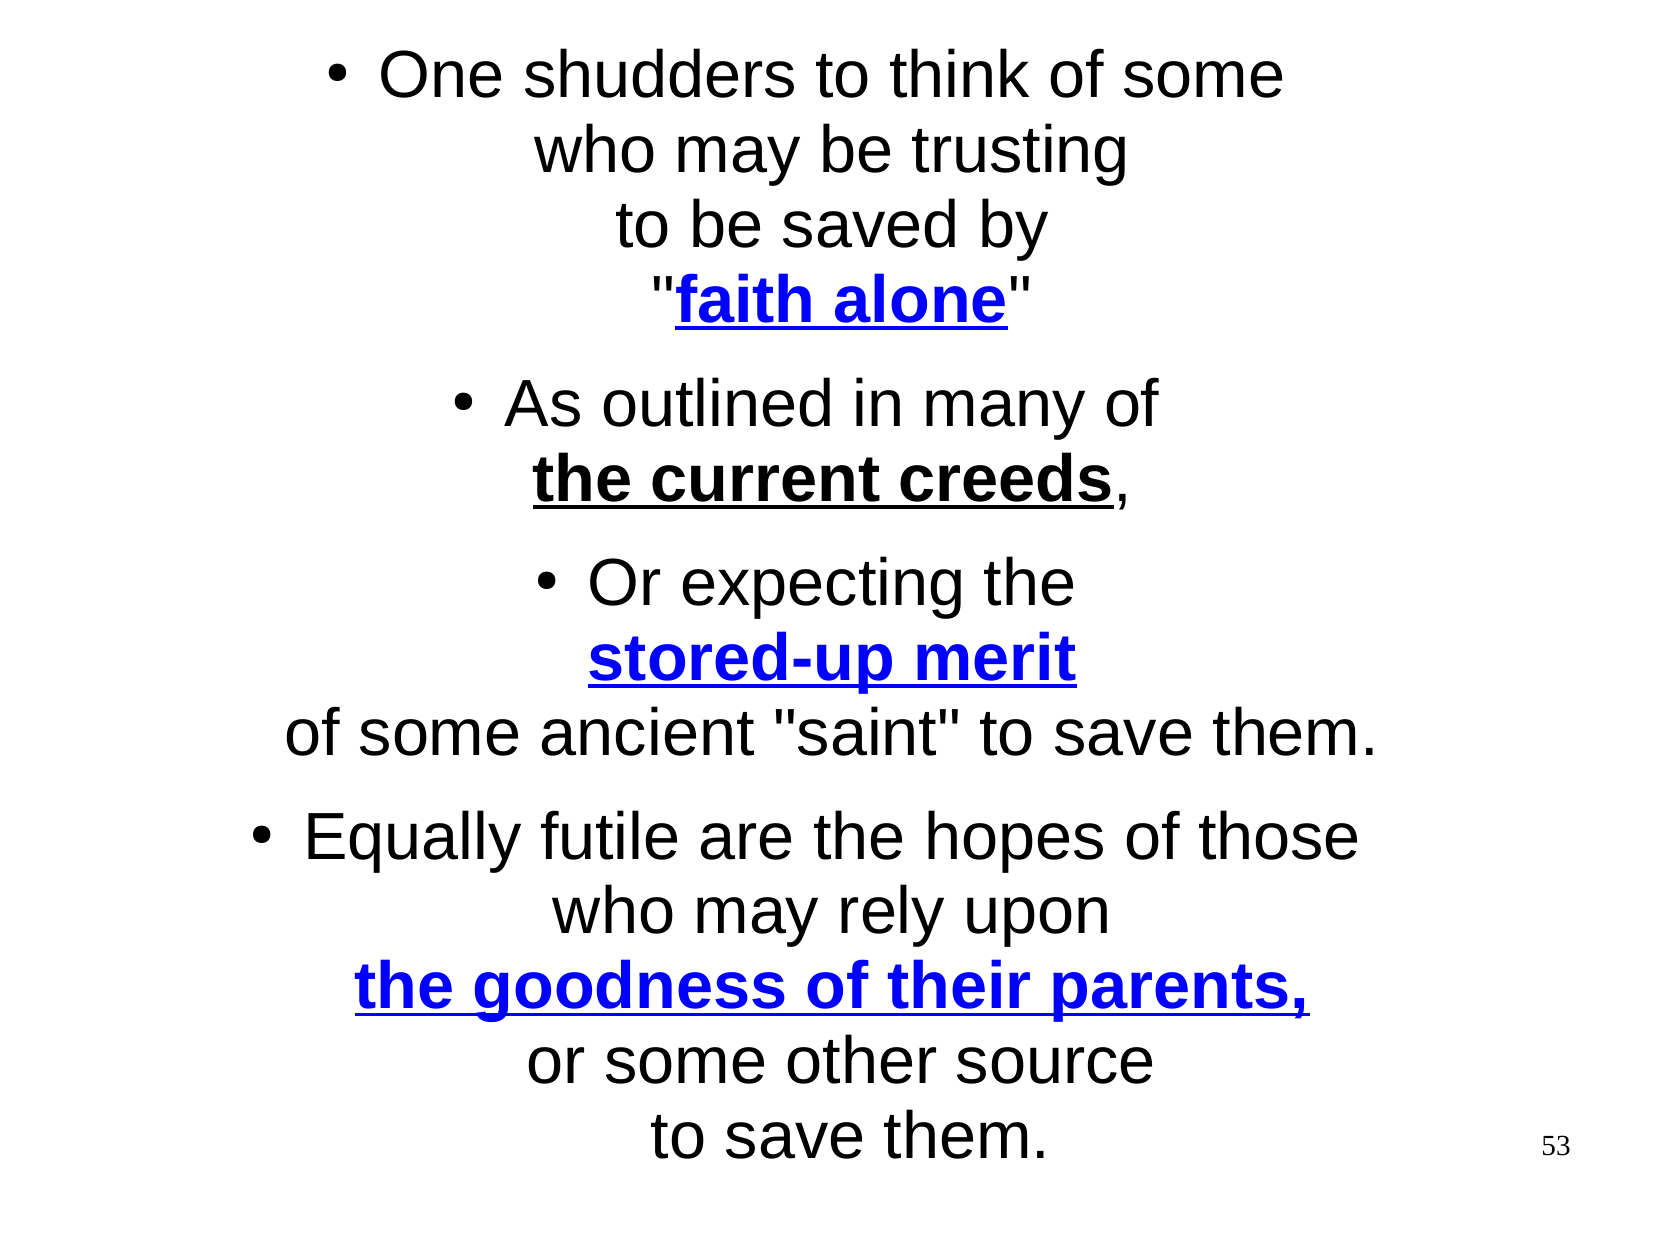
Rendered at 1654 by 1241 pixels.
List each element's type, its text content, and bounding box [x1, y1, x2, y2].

list One shudders to think of some who may be trusting to be saved by "faith alone" As outlined in many of the current creeds, Or expecting the stored-up merit of some ancient "saint" to save them. Equally futile are the hopes of those who may rely upon the goodness of their parents, or some other source to save them. [0, 37, 1613, 1201]
